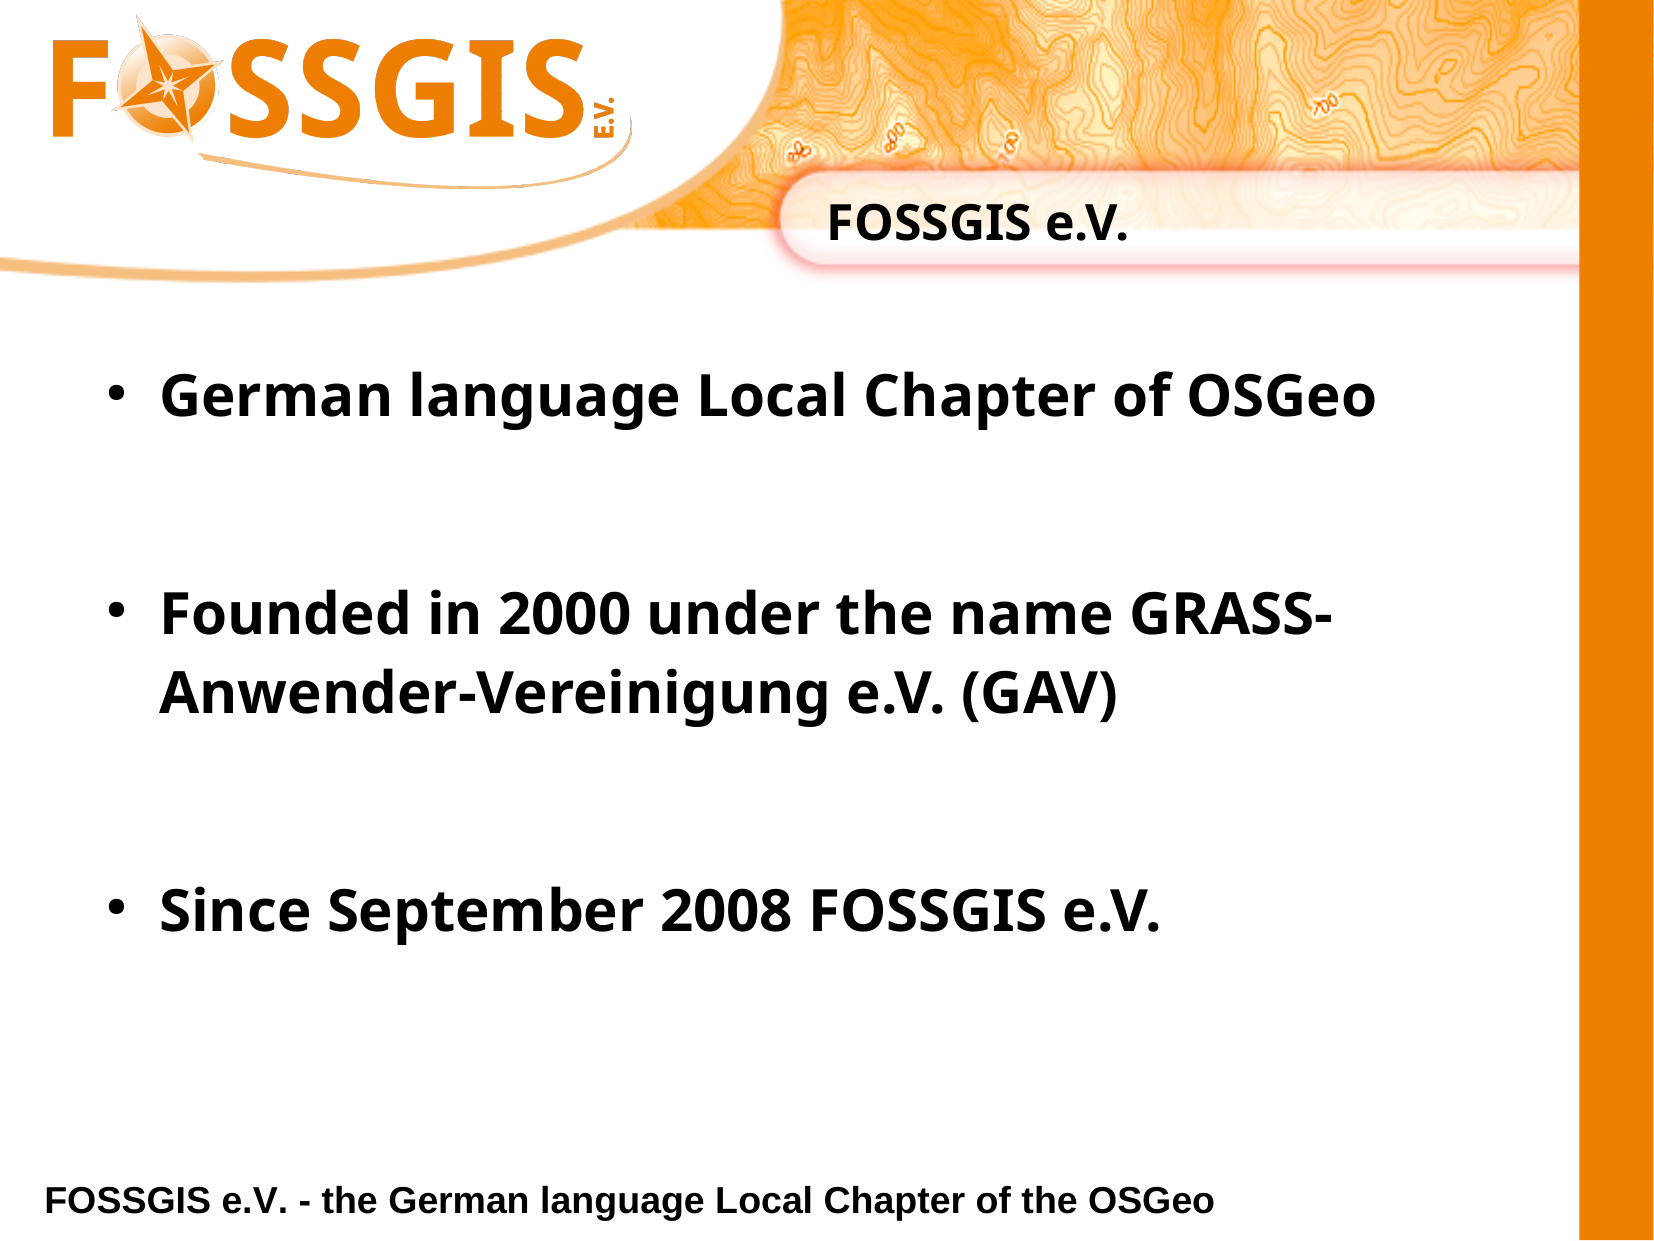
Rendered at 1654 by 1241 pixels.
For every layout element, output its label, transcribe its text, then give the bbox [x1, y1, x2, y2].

title FOSSGIS e.V. [826, 147, 1654, 296]
list German language Local Chapter of OSGeo Founded in 2000 under the name GRASS-Anwender-Vereinigung e.V. (GAV) Since September 2008 FOSSGIS e.V. [88, 354, 1577, 1173]
picture [0, 0, 1579, 297]
